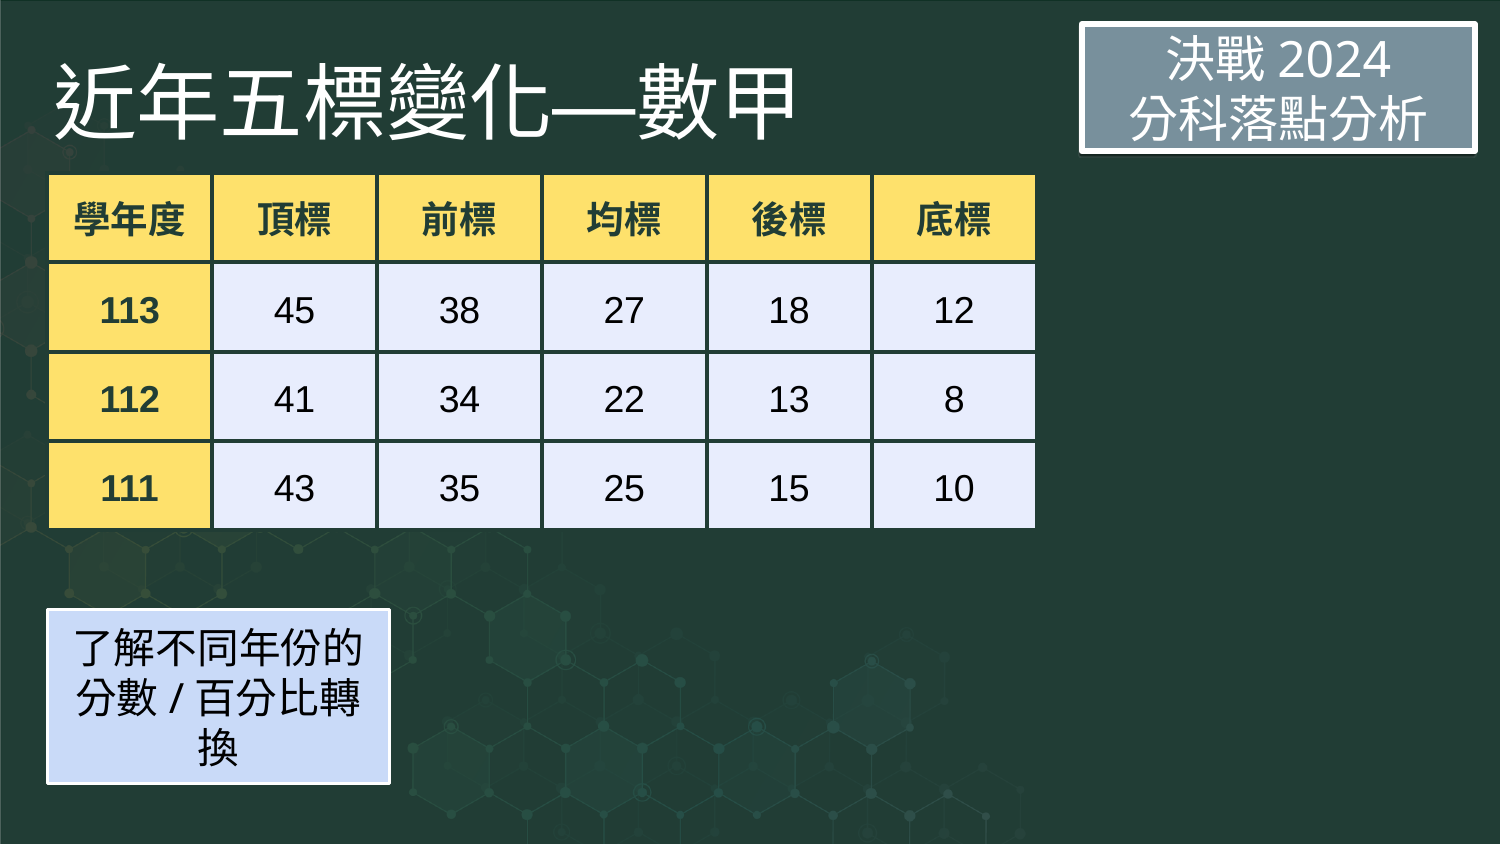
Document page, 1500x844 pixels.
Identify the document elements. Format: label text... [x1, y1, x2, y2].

table_cell 15 [709, 443, 870, 528]
table_cell 27 [544, 264, 705, 350]
table_cell 38 [379, 264, 540, 350]
table_cell 8 [874, 354, 1035, 439]
table_header 前標 [379, 175, 540, 260]
table_cell 41 [214, 354, 375, 439]
table_cell 34 [379, 354, 540, 439]
table_cell 25 [544, 443, 705, 528]
table_cell 111 [49, 443, 210, 528]
table_header 後標 [709, 175, 870, 260]
table_header 頂標 [214, 175, 375, 260]
table_cell 112 [49, 354, 210, 439]
text_box 了解不同年份的分數/百分比轉換 [47, 609, 390, 784]
table_cell 10 [874, 443, 1035, 528]
title 近年五標變化—數甲 [38, 35, 1437, 178]
table_cell 22 [544, 354, 705, 439]
table_cell 43 [214, 443, 375, 528]
table_header 底標 [874, 175, 1035, 260]
table_cell 113 [49, 264, 210, 350]
text_box 決戰2024 分科落點分析 [1081, 24, 1475, 151]
table_cell 45 [214, 264, 375, 350]
table_header 學年度 [49, 175, 210, 260]
table_cell 12 [874, 264, 1035, 350]
picture [0, 0, 1500, 844]
table_cell 13 [709, 354, 870, 439]
table_cell 35 [379, 443, 540, 528]
table_header 均標 [544, 175, 705, 260]
table_cell 18 [709, 264, 870, 350]
